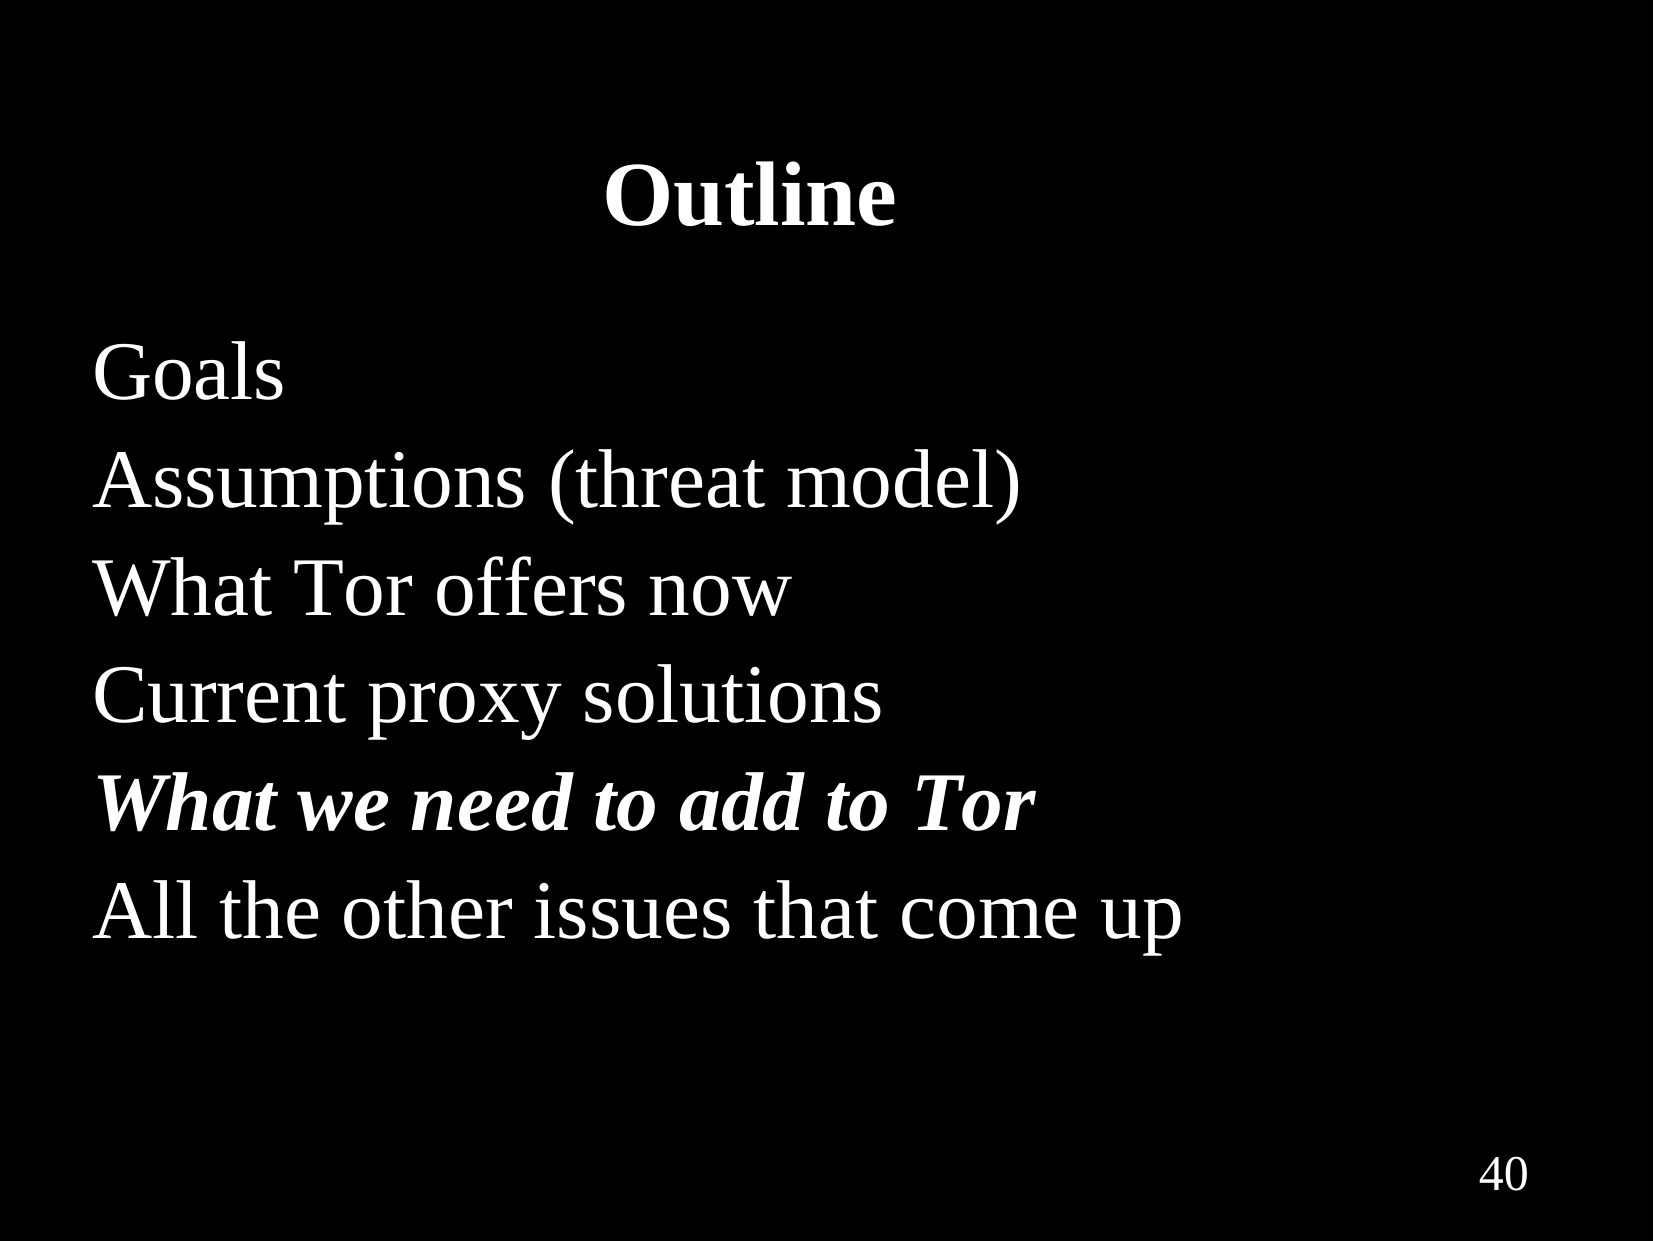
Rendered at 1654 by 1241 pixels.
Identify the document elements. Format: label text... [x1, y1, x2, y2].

title Outline [112, 100, 1388, 288]
list Goals Assumptions (threat model) What Tor offers now Current proxy solutions What we need to add to Tor All the other issues that come up [74, 325, 1539, 1034]
